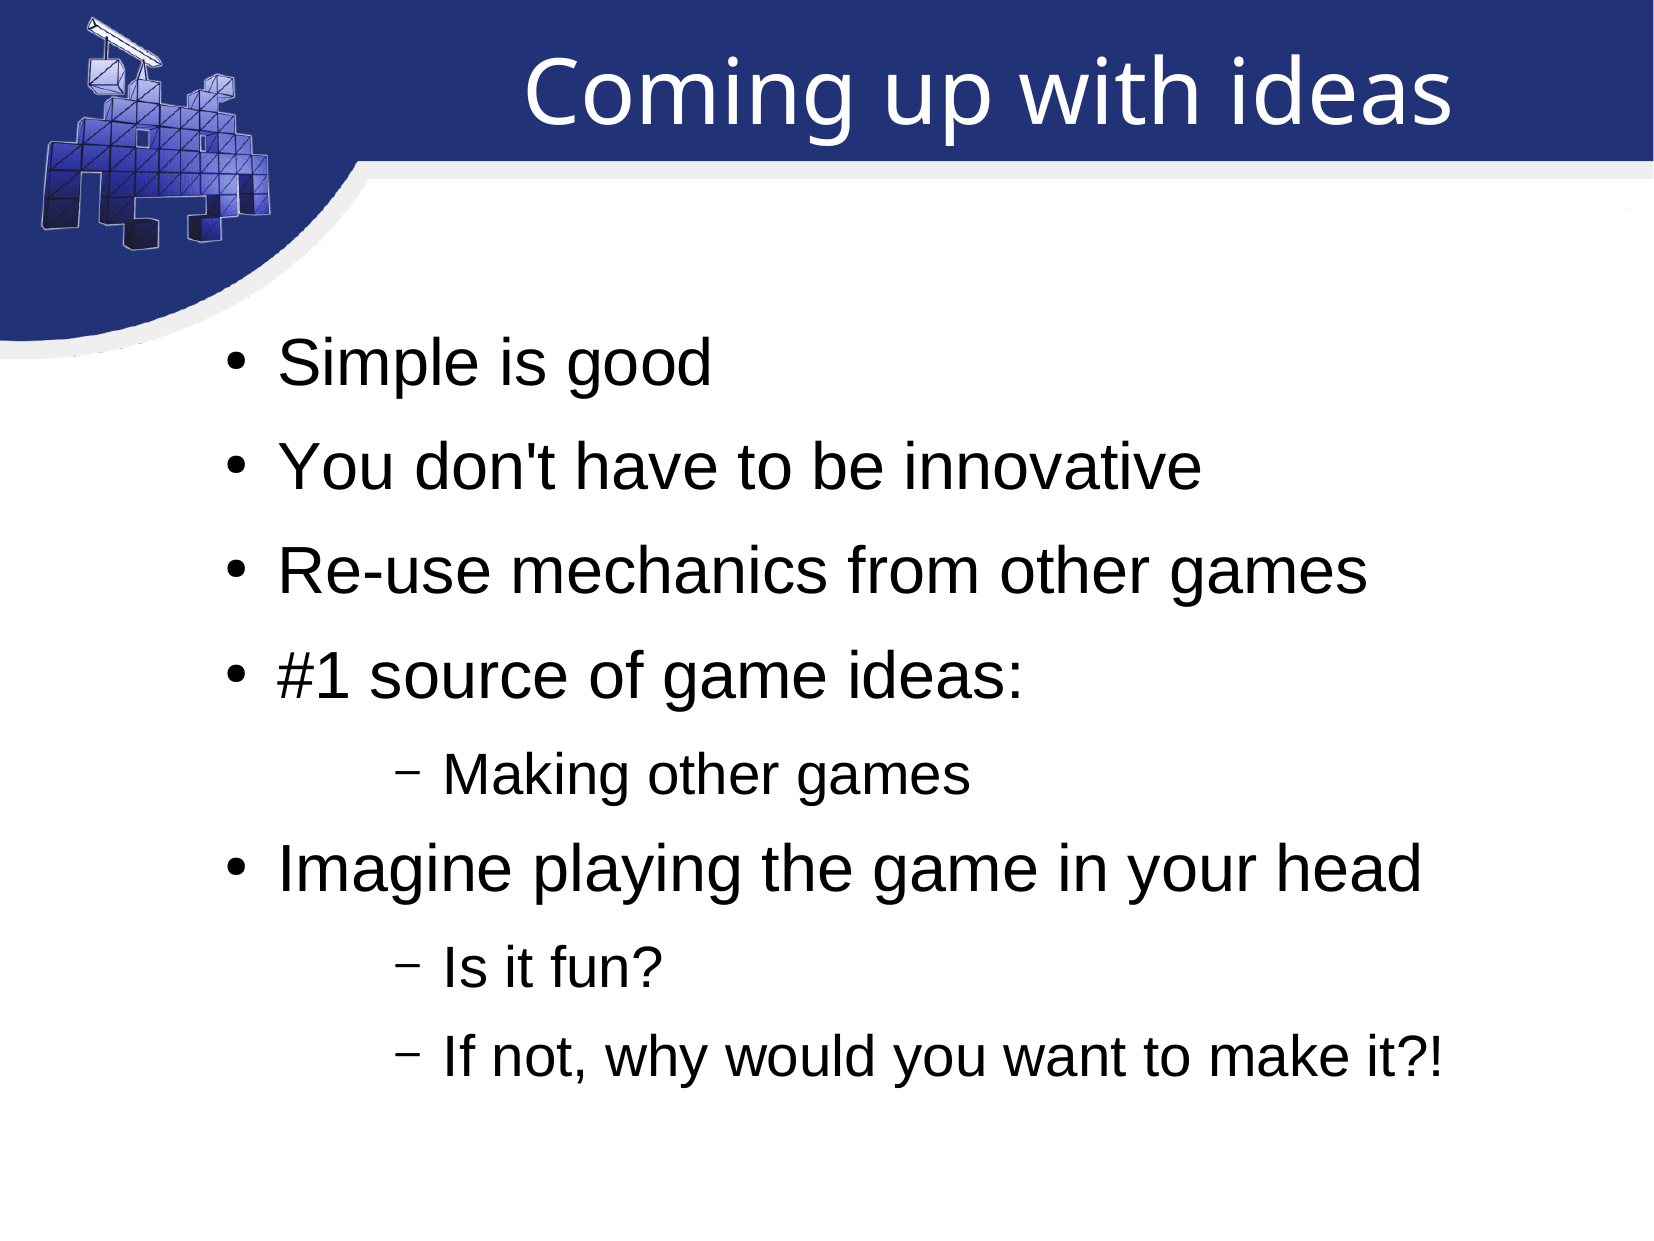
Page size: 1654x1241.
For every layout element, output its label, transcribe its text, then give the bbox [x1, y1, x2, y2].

list Simple is good You don't have to be innovative Re-use mechanics from other games #1 source of game ideas: Making other games Imagine playing the game in your head Is it fun? If not, why would you want to make it?! [206, 324, 1595, 1089]
title Coming up with ideas [354, 35, 1625, 142]
picture [0, 0, 1654, 443]
